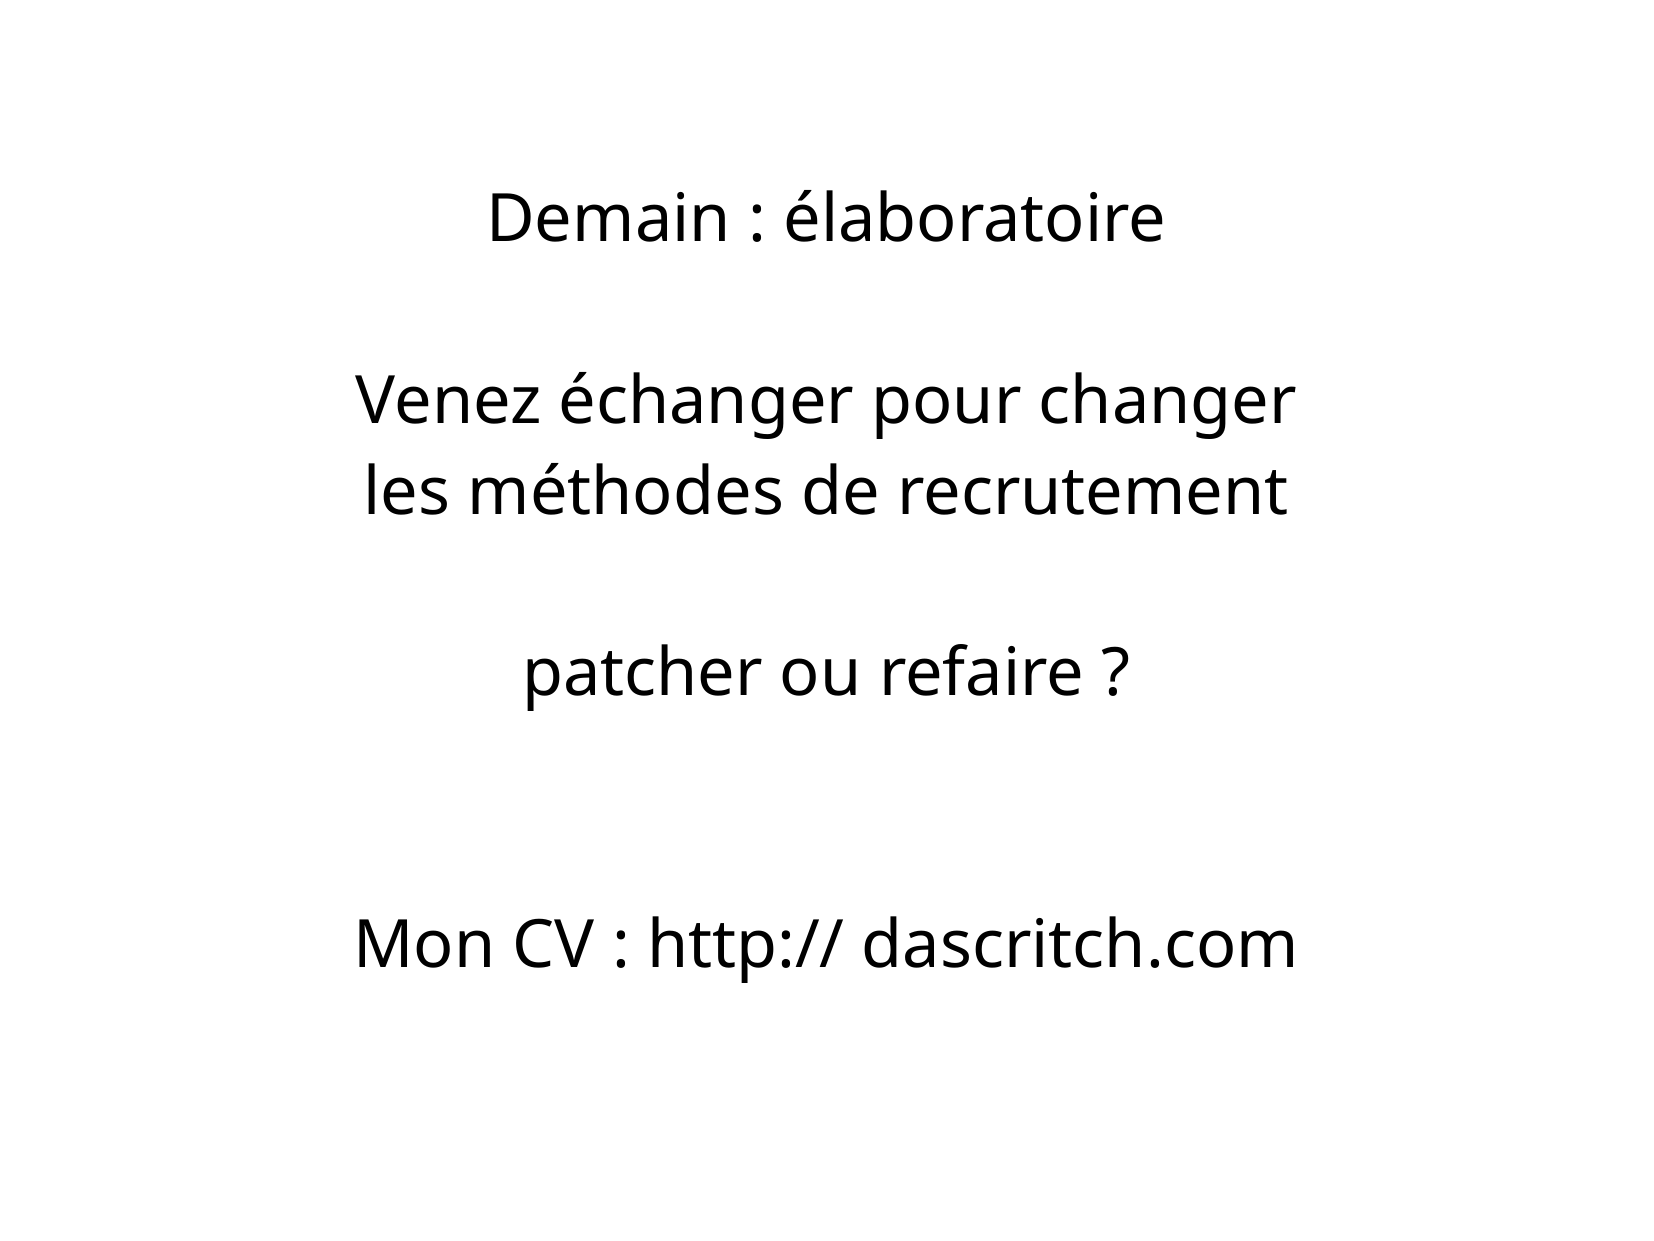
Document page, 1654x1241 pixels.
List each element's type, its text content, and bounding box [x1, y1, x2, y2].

subtitle Demain : élaboratoire Venez échanger pour changer les méthodes de recrutement patcher ou refaire ? Mon CV : http:// dascritch.com [82, 49, 1571, 1109]
